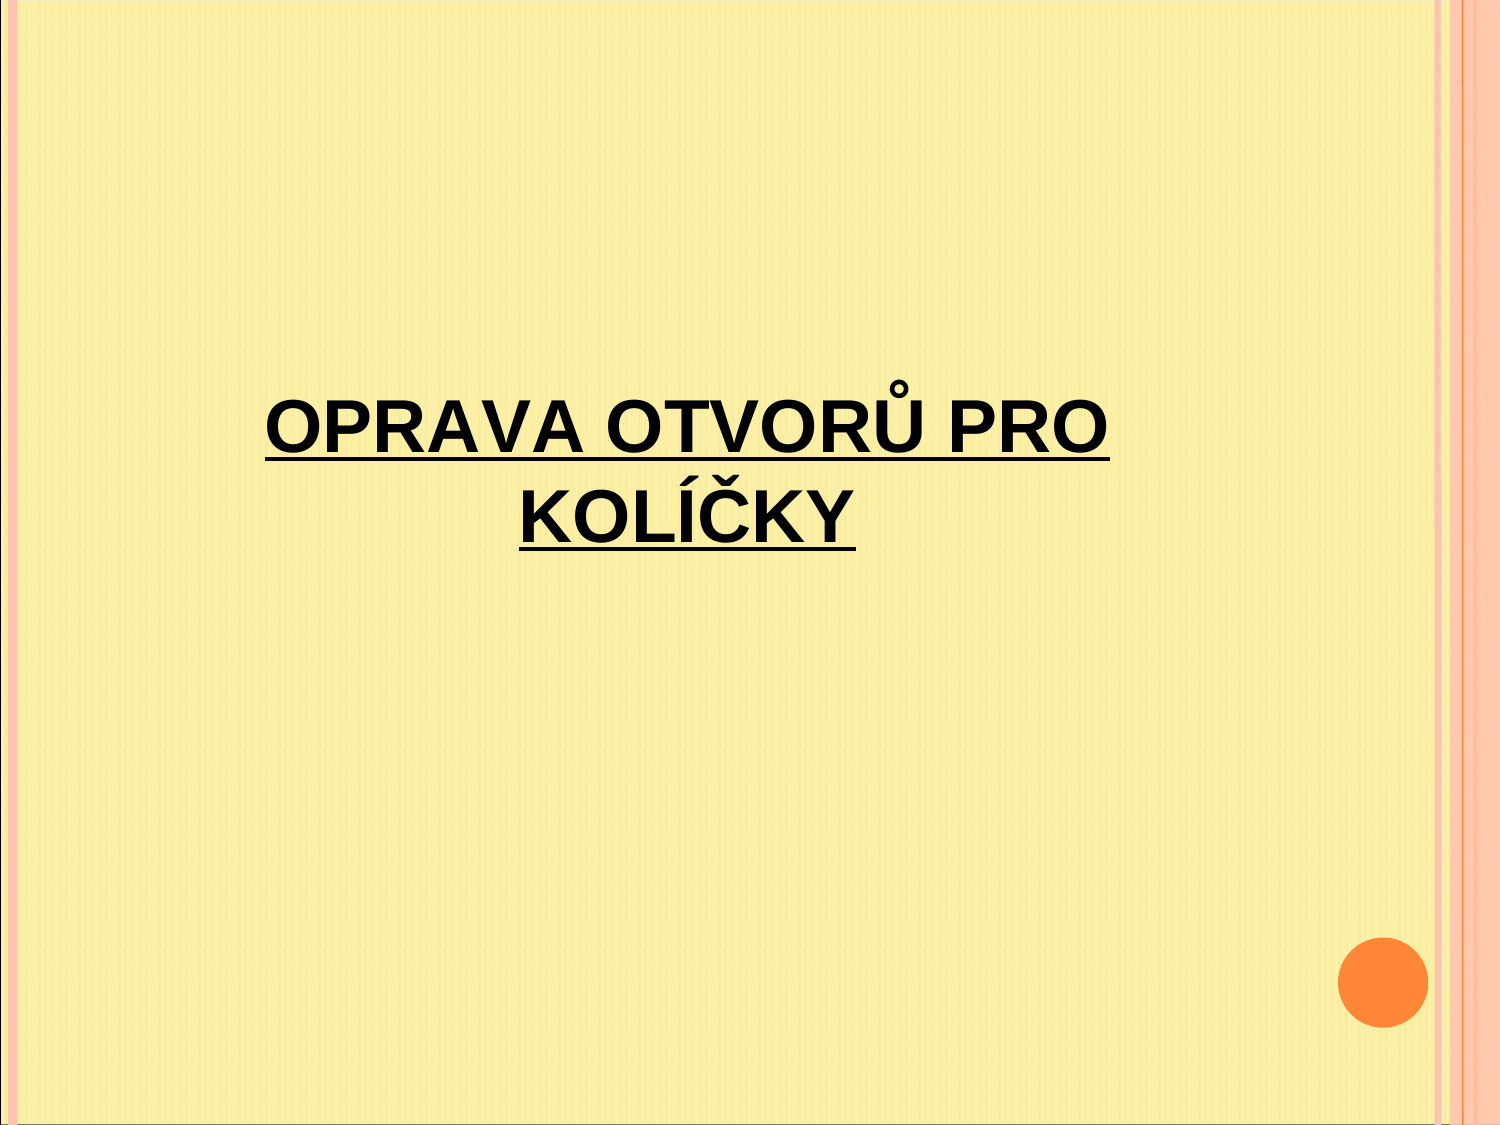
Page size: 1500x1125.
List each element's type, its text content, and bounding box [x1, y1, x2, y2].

picture [18, 0, 1434, 1125]
picture [1441, 0, 1449, 1125]
picture [0, 0, 8, 1125]
text_box OPRAVA OTVORŮ PRO KOLÍČKY [74, 45, 1300, 891]
